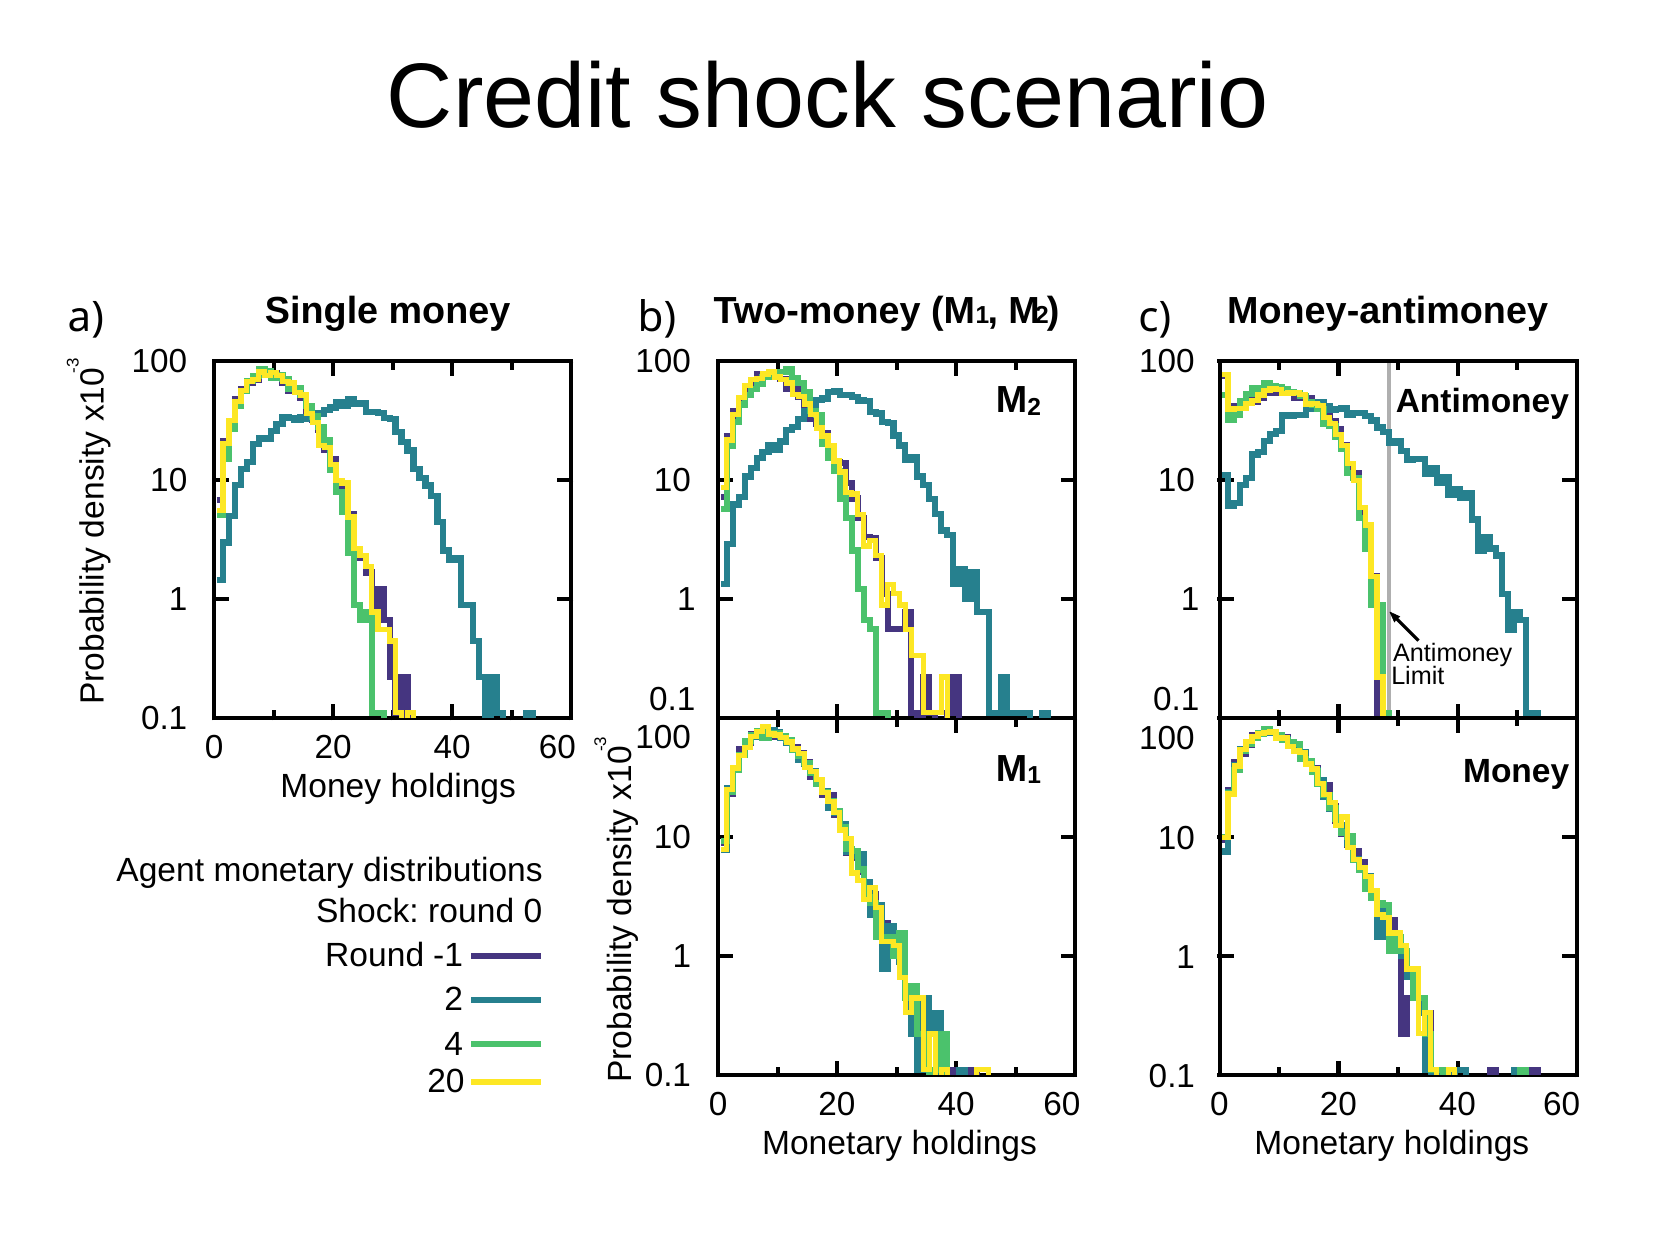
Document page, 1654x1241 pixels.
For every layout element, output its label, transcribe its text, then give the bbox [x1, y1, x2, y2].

title Credit shock scenario [53, 44, 1604, 147]
picture [62, 292, 1591, 1197]
